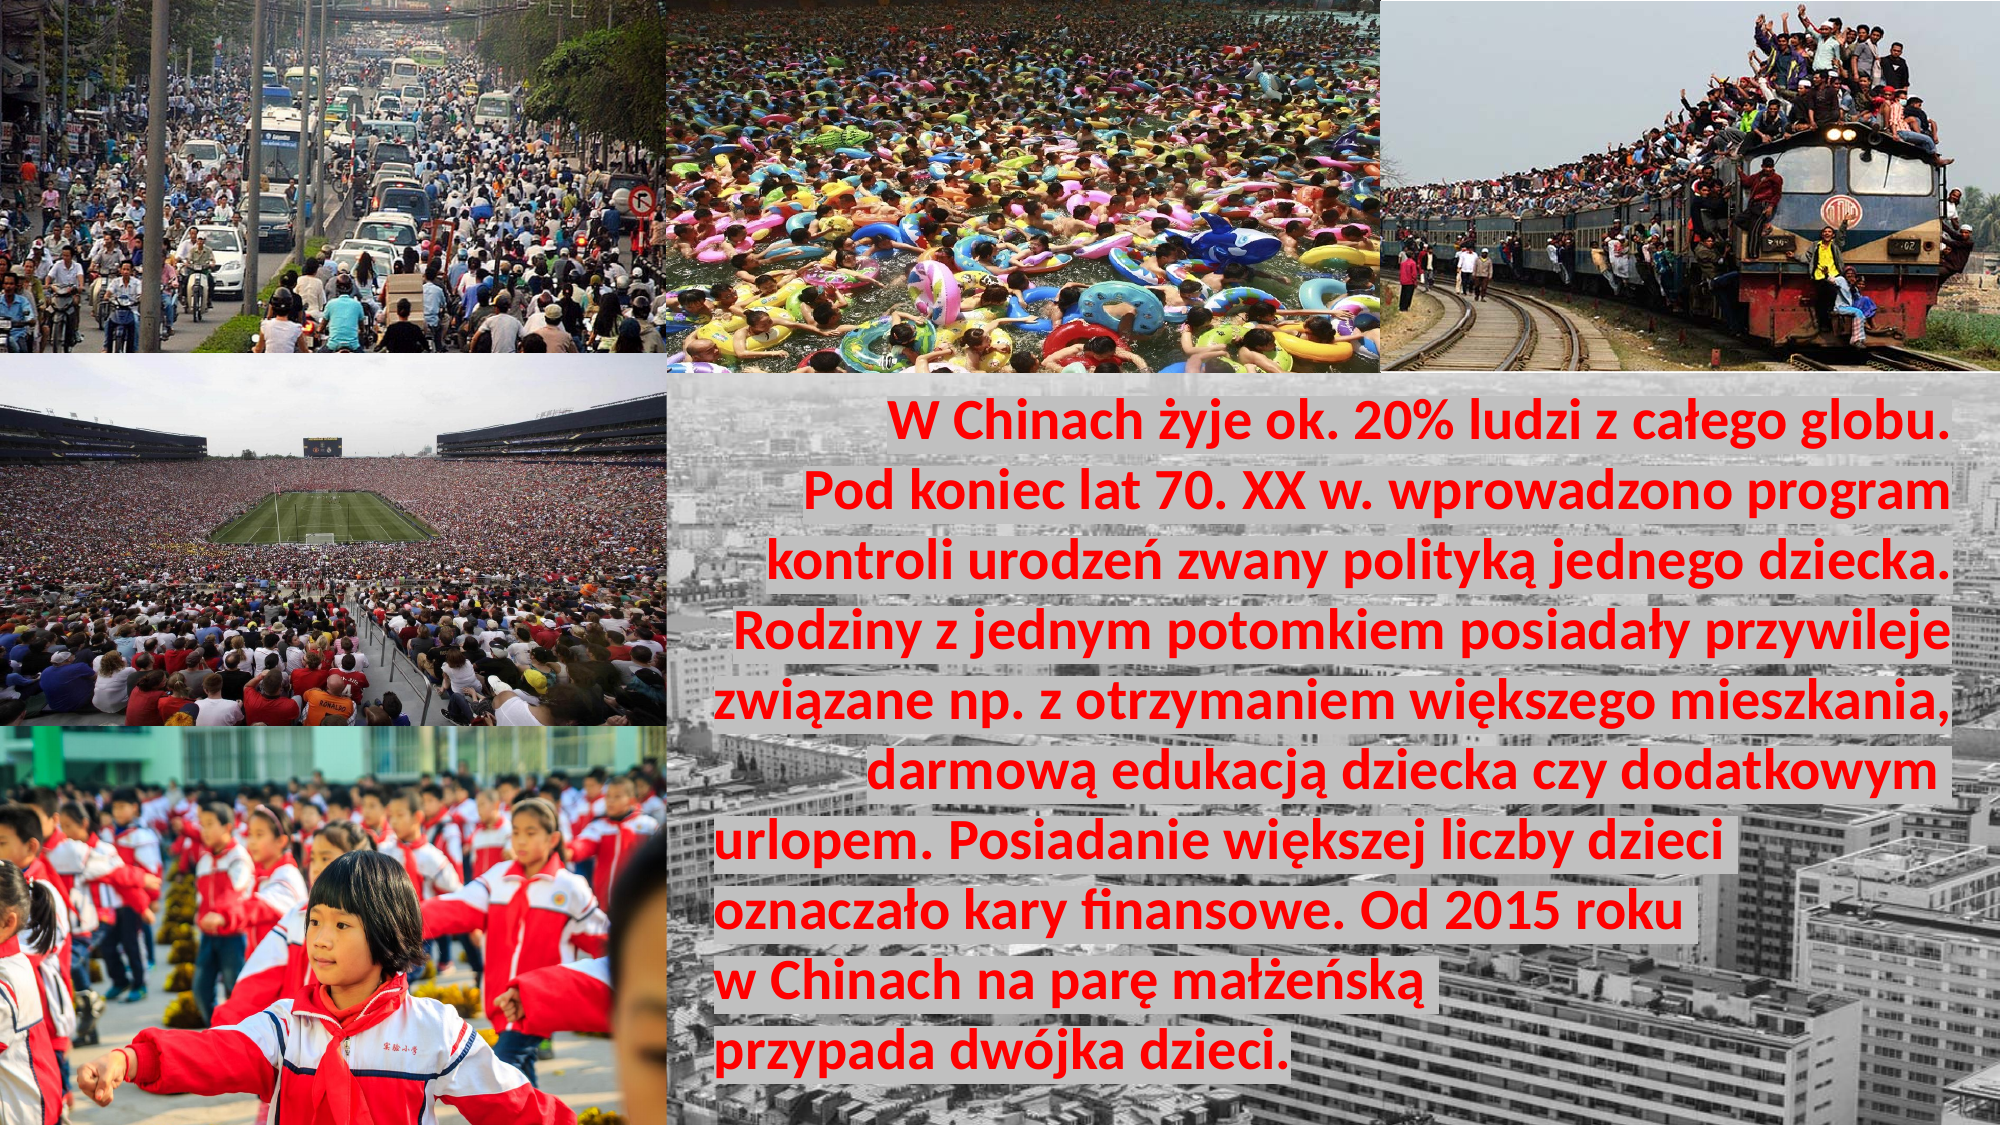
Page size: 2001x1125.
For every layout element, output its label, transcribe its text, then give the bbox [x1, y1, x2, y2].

text_box W Chinach żyje ok. 20% ludzi z całego globu. Pod koniec lat 70. XX w. wprowadzono program kontroli urodzeń zwany polityką jednego dziecka. Rodziny z jednym potomkiem posiadały przywileje związane np. z otrzymaniem większego mieszkania, darmową edukacją dziecka czy dodatkowym urlopem. Posiadanie większej liczby dzieci oznaczało kary finansowe. Od 2015 roku w Chinach na parę małżeńską przypada dwójka dzieci. [666, 373, 2000, 1125]
picture [0, 0, 2000, 1125]
